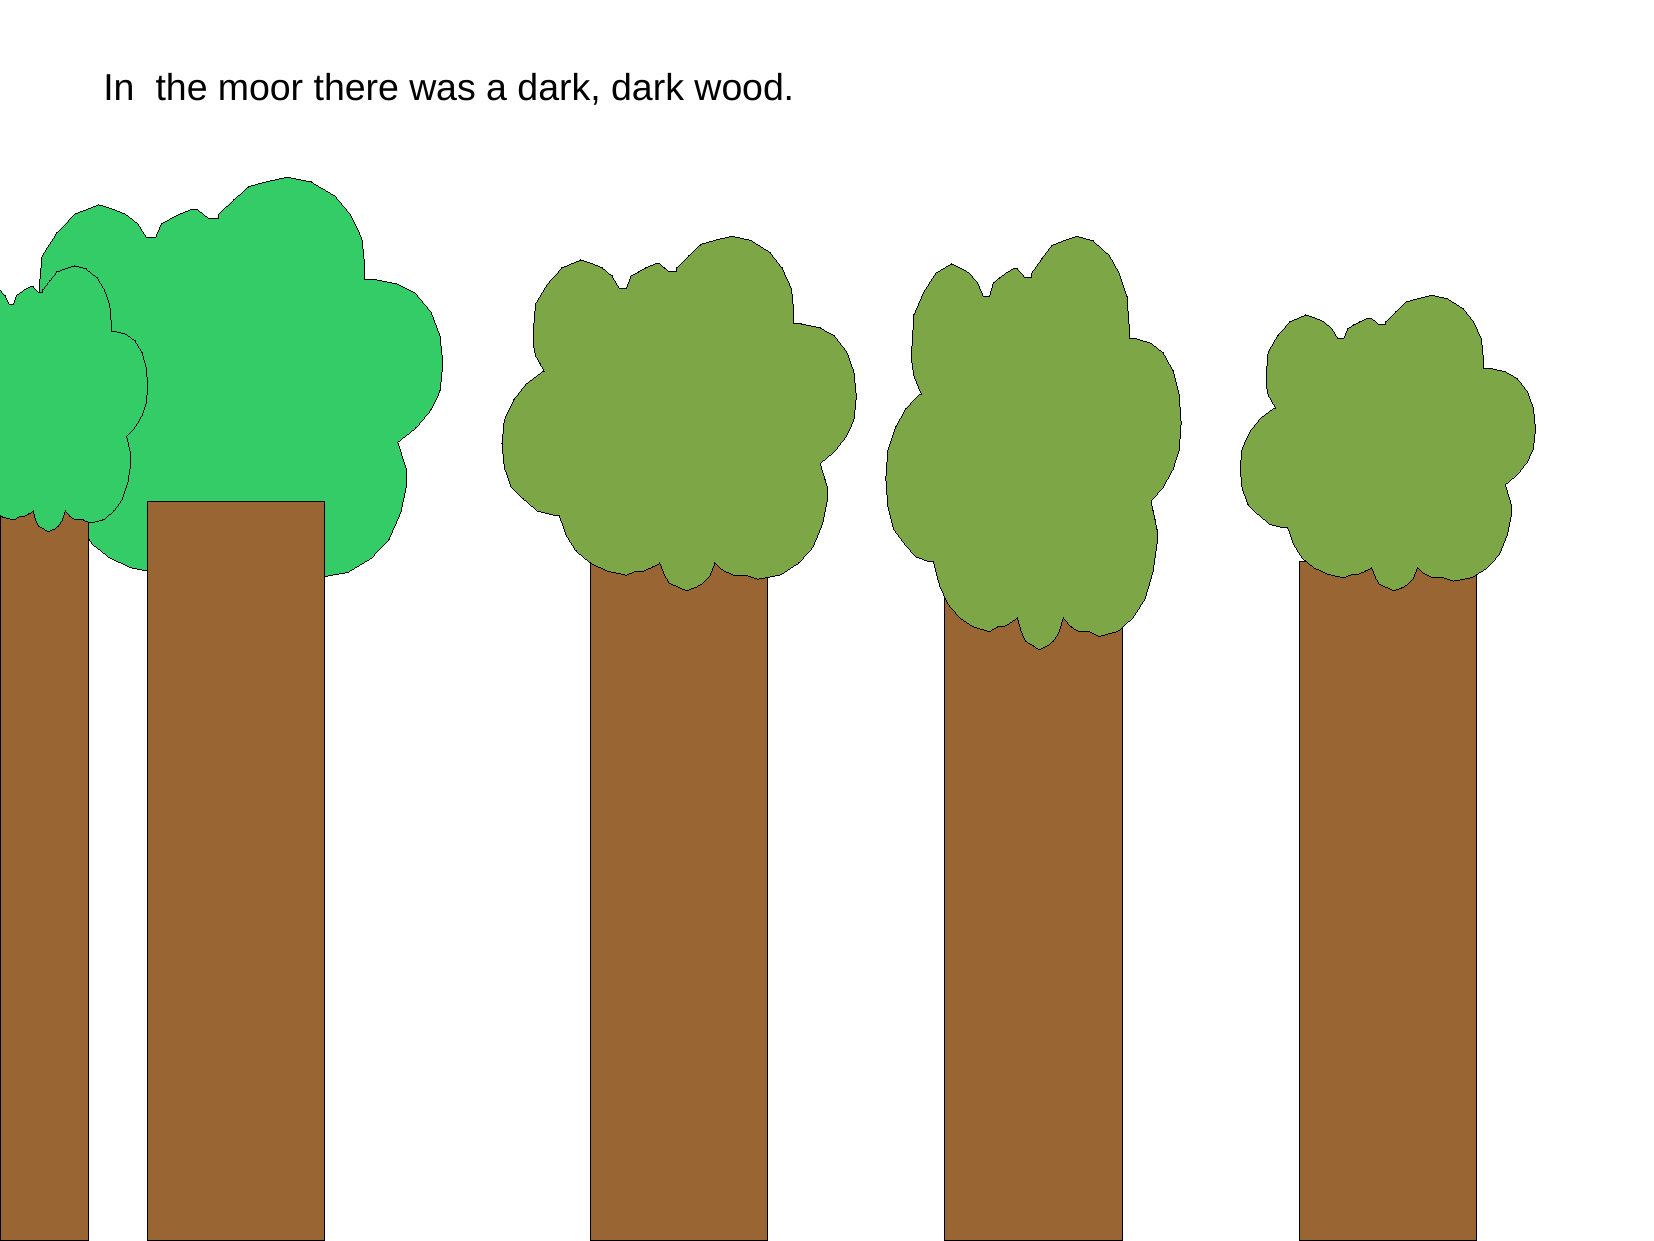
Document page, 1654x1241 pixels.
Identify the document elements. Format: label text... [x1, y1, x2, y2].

text_box [0, 177, 443, 1241]
text_box [885, 236, 1182, 1241]
text_box In the moor there was a dark, dark wood. [88, 59, 975, 116]
text_box [1240, 295, 1536, 1241]
text_box [501, 236, 857, 1241]
